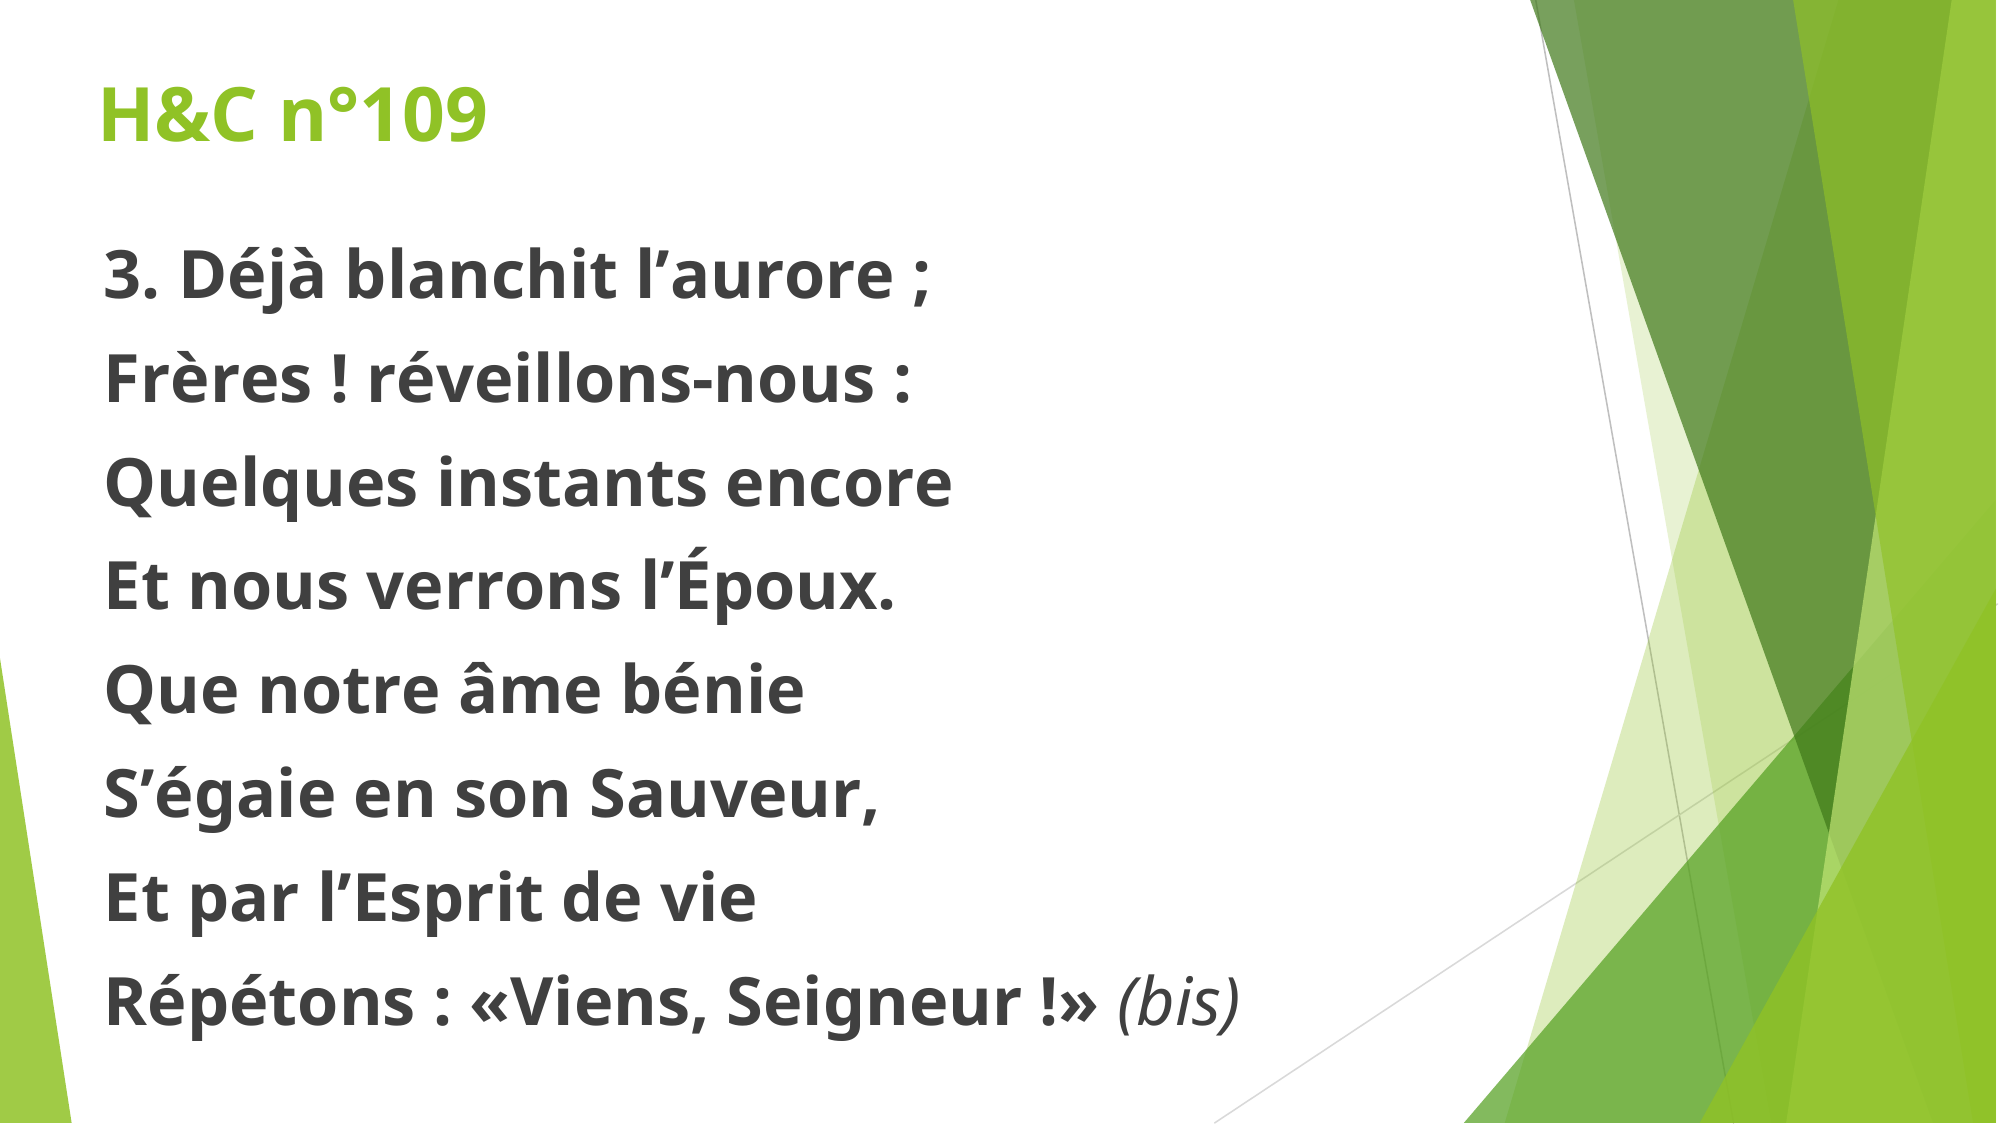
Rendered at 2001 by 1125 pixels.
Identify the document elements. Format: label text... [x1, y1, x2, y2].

text_box H&C n°109 [82, 59, 674, 166]
text_box 3. Déjà blanchit l’aurore ; Frères ! réveillons-nous : Quelques instants encore Et nous verrons l’Époux. Que notre âme bénie S’égaie en son Sauveur, Et par l’Esprit de vie Répétons : «Viens, Seigneur !» (bis) [88, 212, 1973, 1079]
